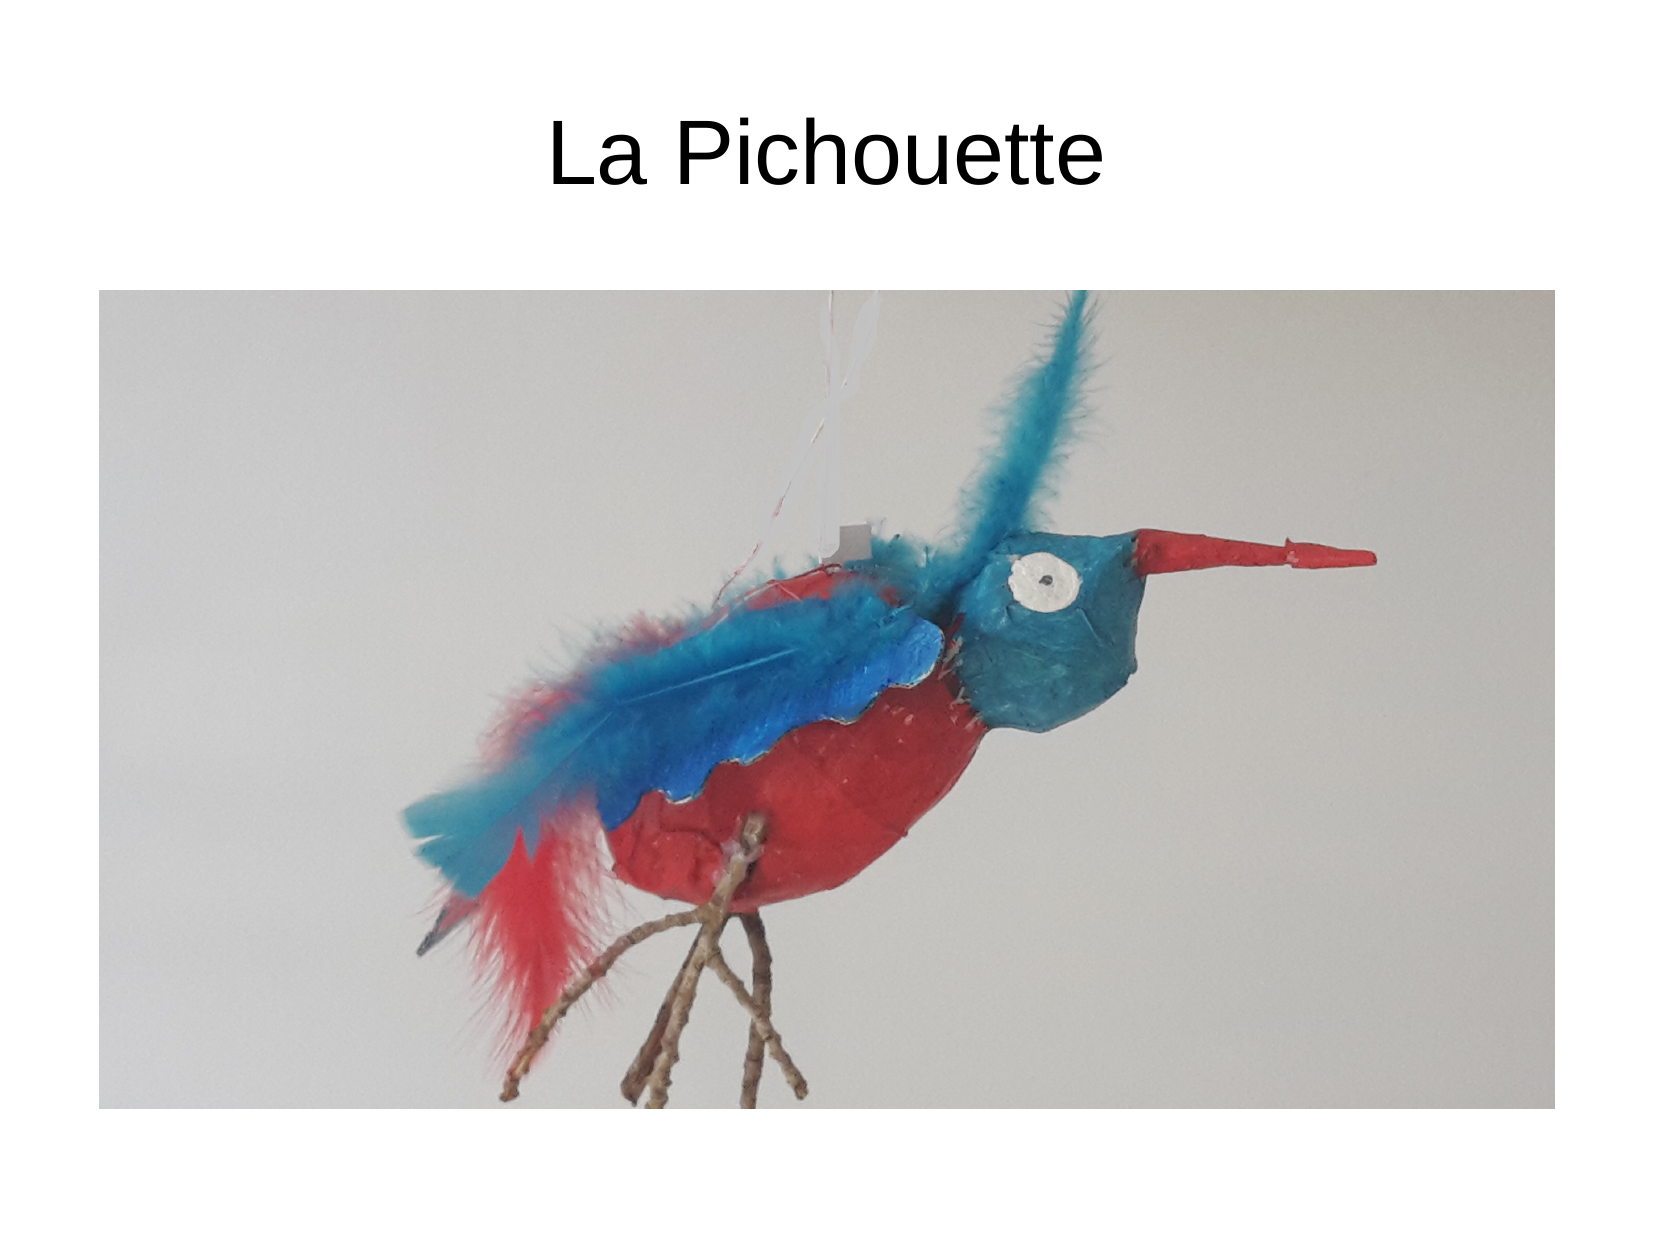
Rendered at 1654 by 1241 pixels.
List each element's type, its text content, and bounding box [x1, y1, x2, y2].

picture [99, 290, 1555, 1109]
title La Pichouette [82, 49, 1571, 257]
